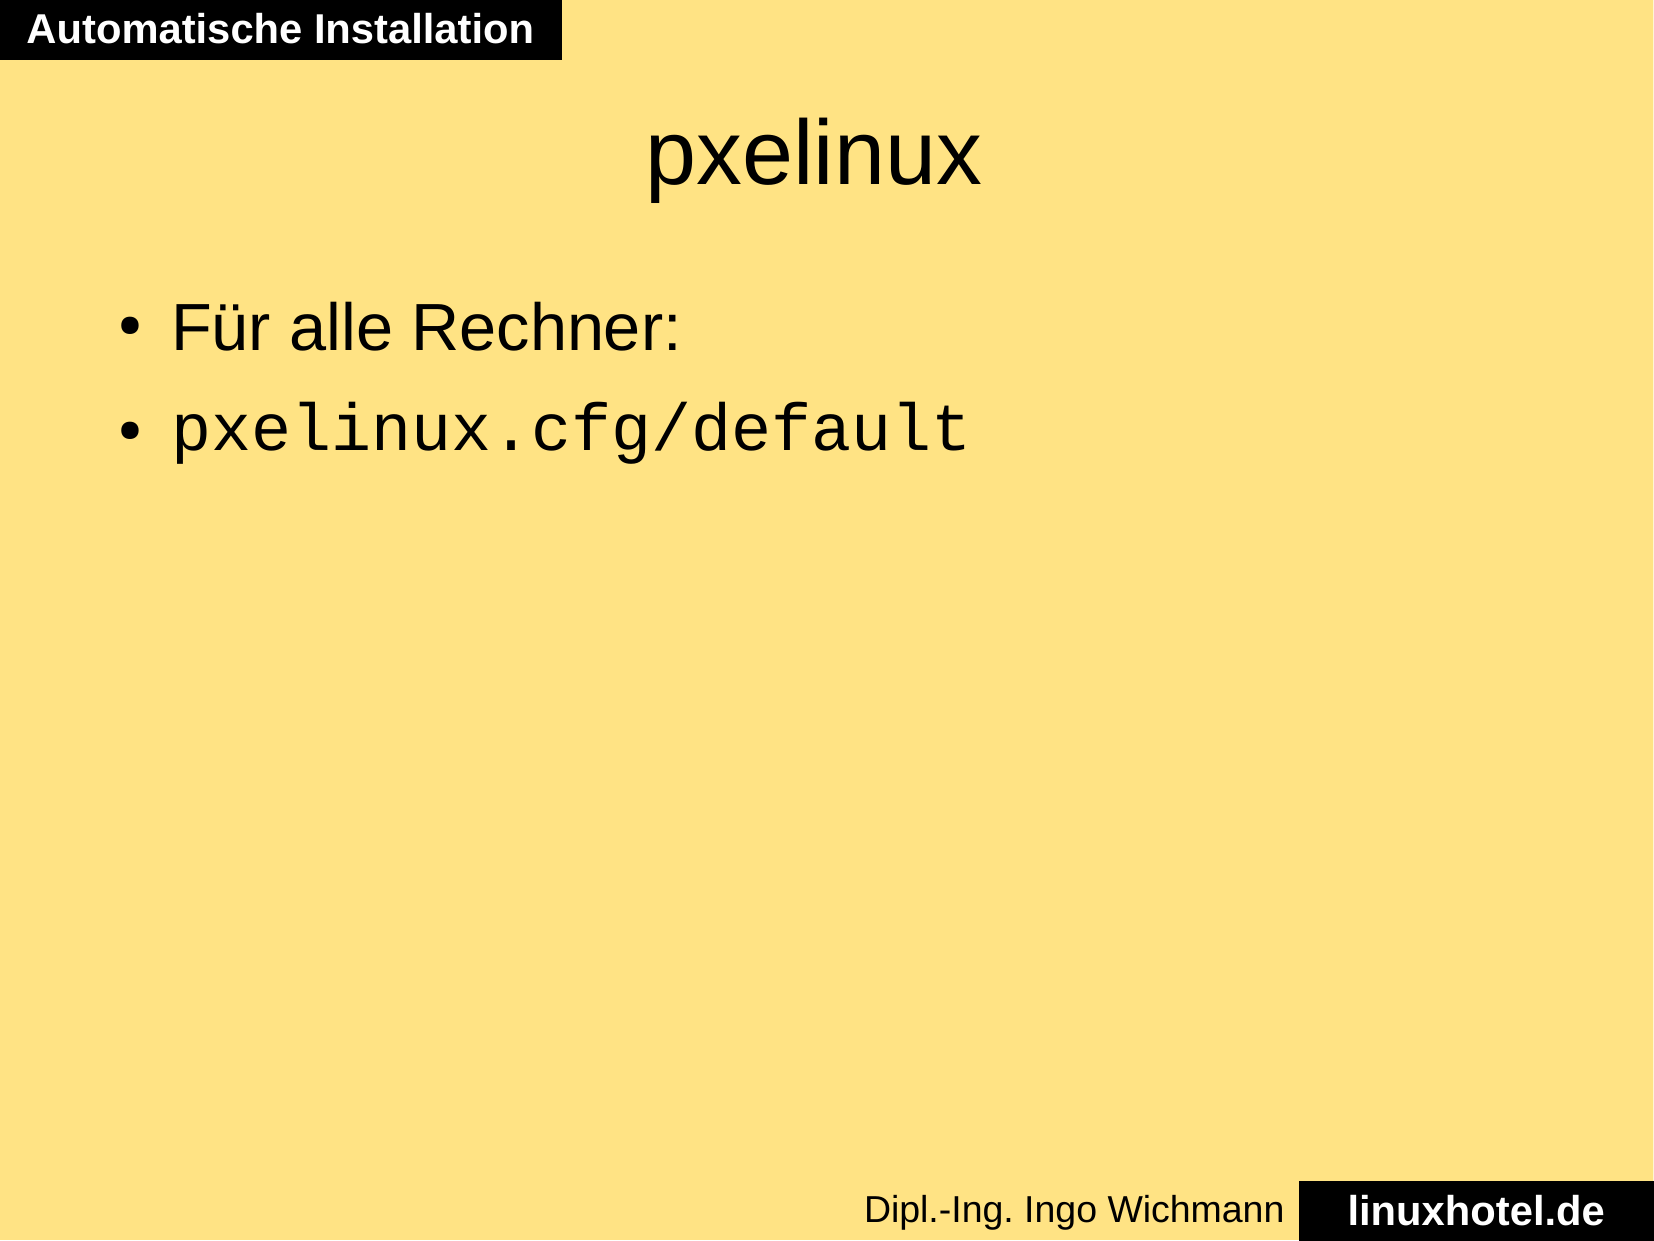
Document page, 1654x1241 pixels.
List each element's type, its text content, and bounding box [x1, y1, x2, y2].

title pxelinux [82, 49, 1571, 257]
text_box Automatische Installation [0, 0, 562, 60]
list Für alle Rechner: pxelinux.cfg/default [82, 290, 1571, 1094]
text_box Dipl.-Ing. Ingo Wichmann [849, 1181, 1300, 1238]
text_box linuxhotel.de [1299, 1181, 1654, 1241]
